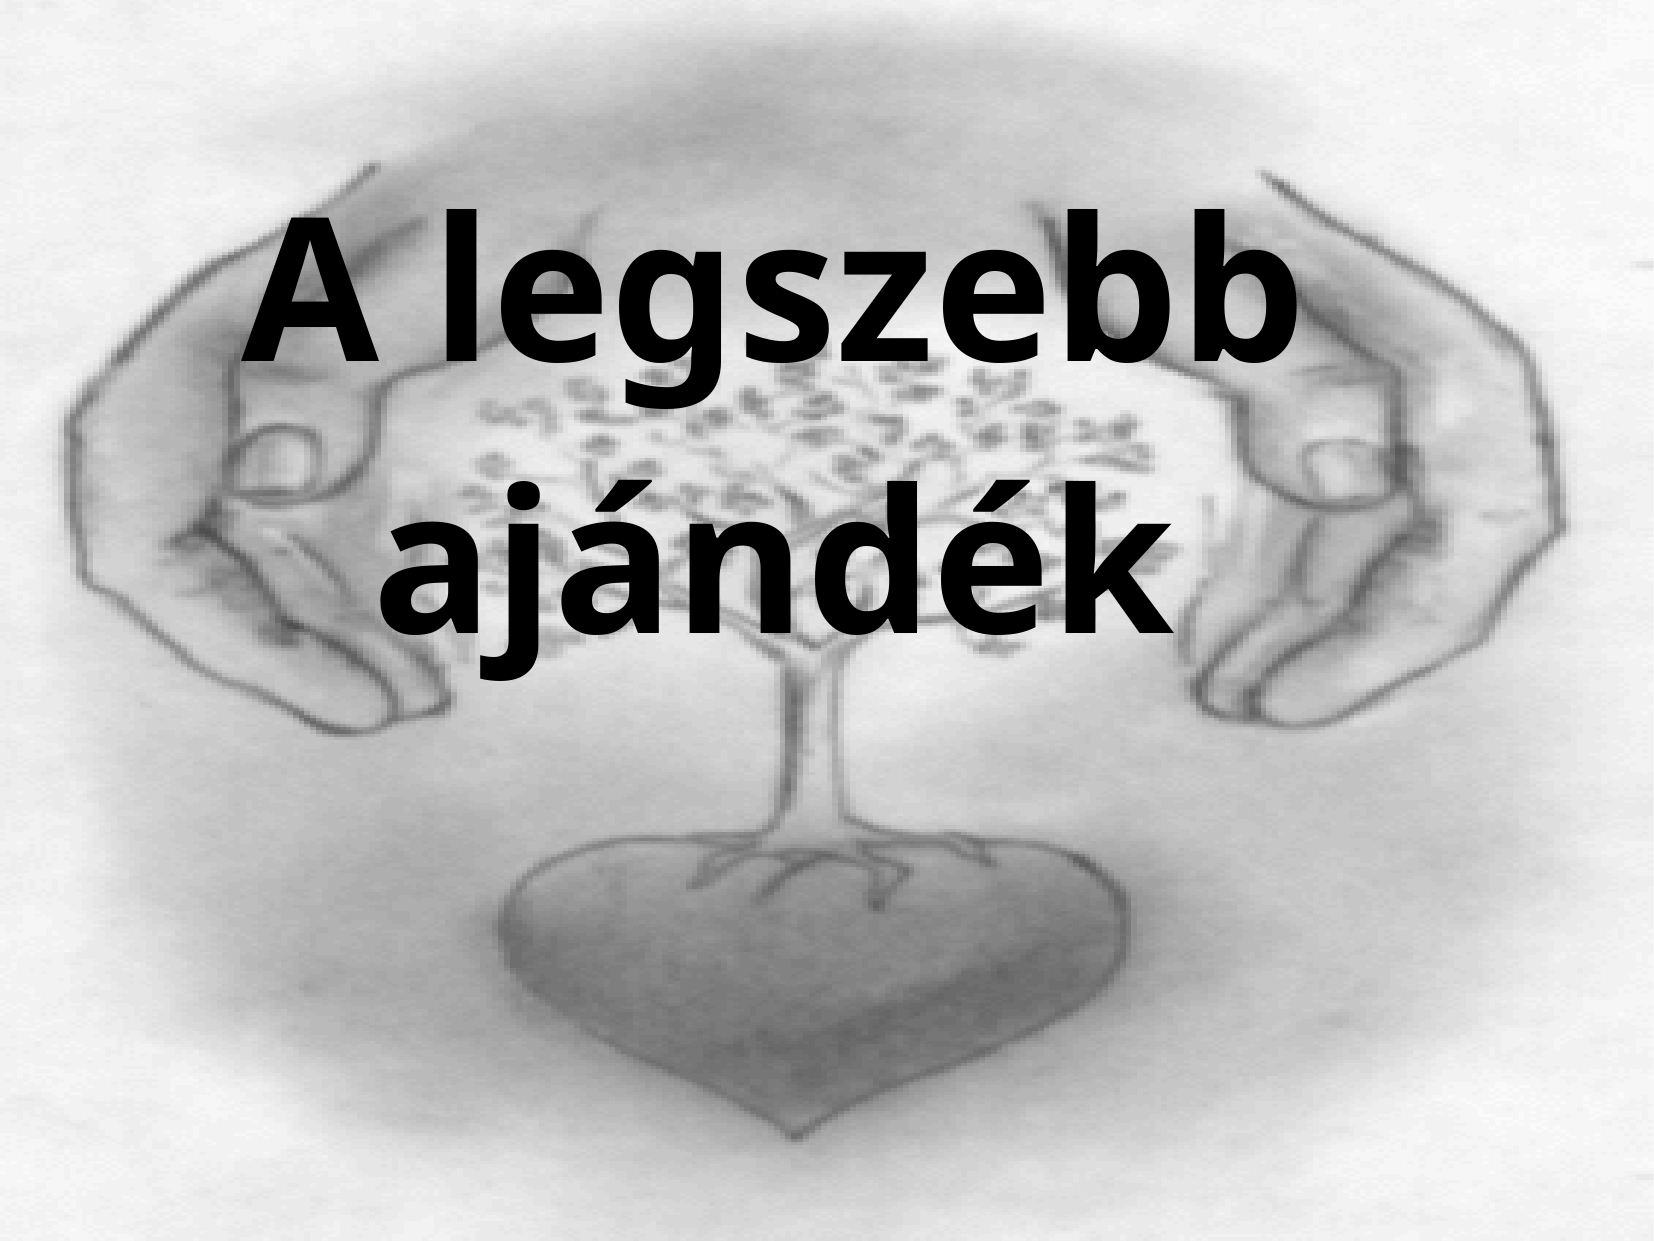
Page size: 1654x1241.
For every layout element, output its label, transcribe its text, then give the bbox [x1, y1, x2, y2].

picture [0, 0, 1654, 1241]
title A legszebb ajándék [29, 112, 1518, 1241]
